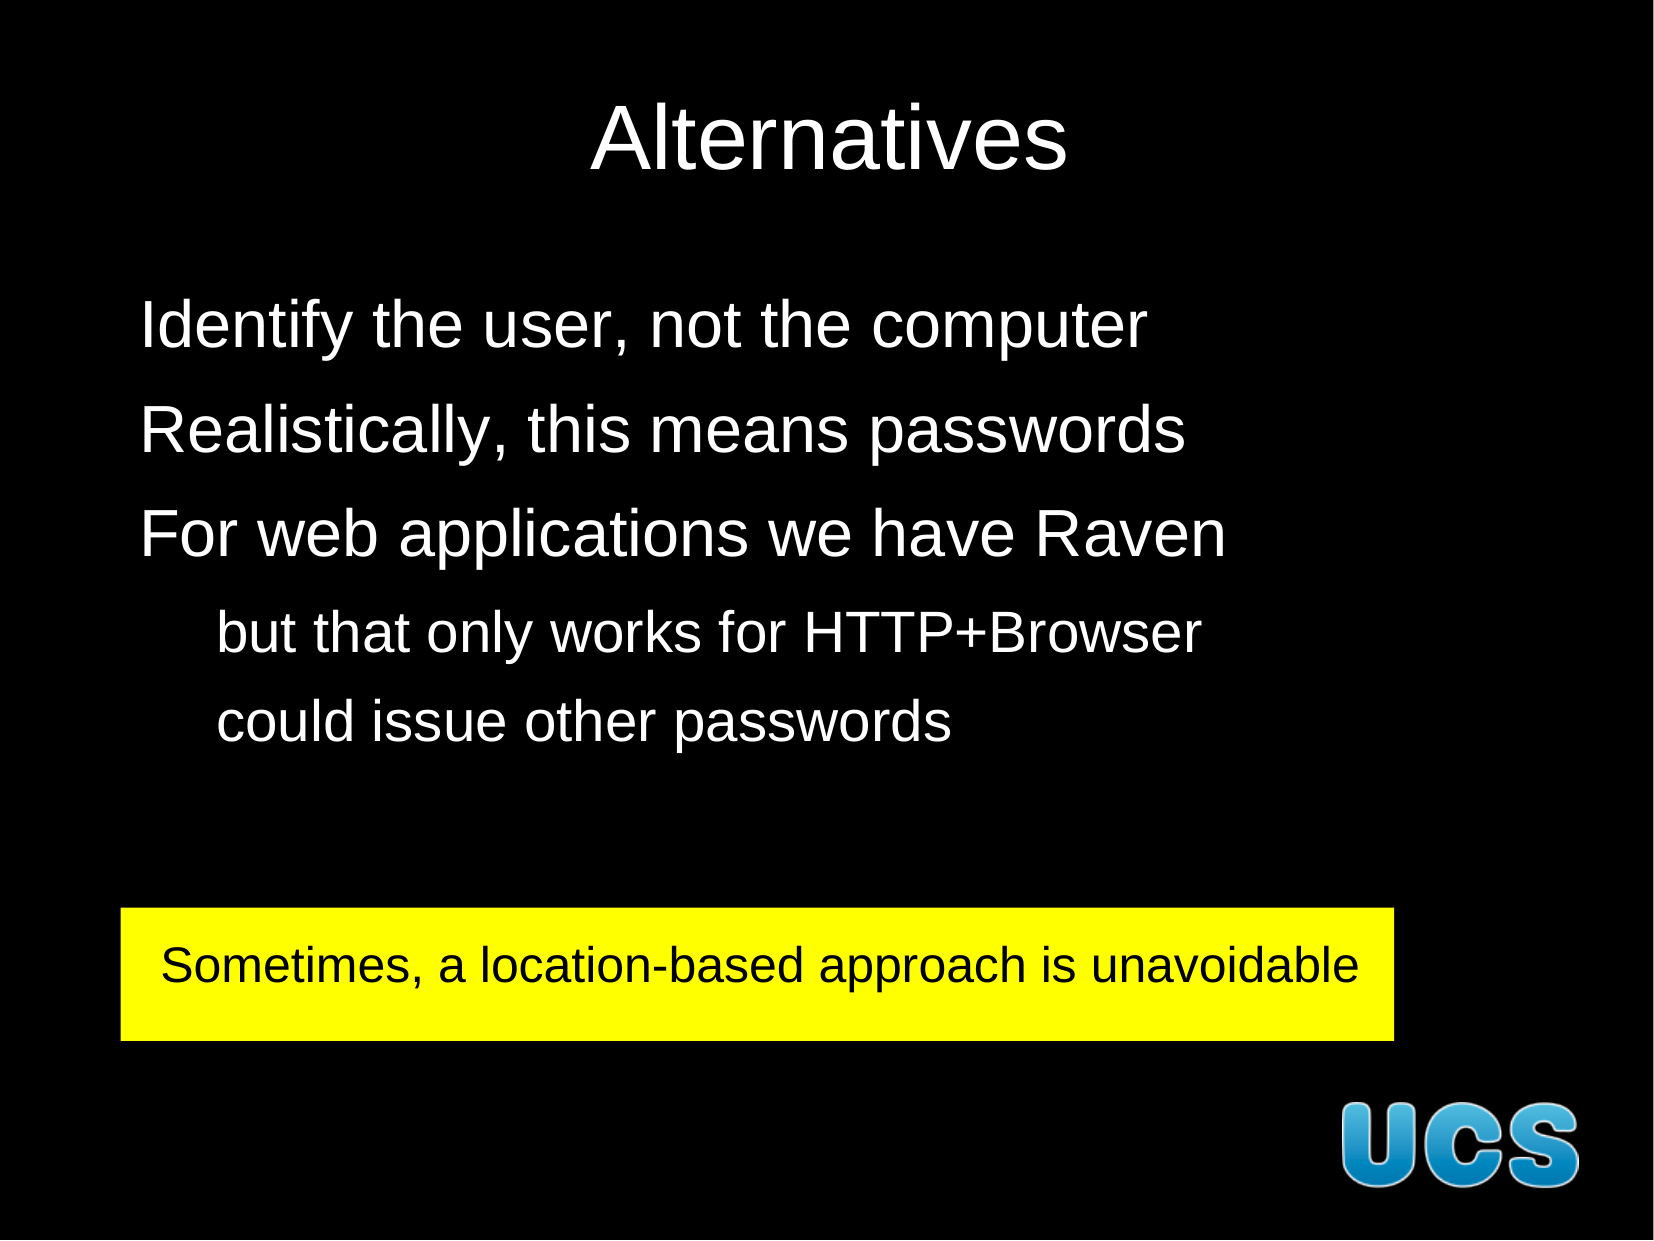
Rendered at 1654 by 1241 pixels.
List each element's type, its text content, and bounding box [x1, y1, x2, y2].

list Identify the user, not the computer Realistically, this means passwords For web applications we have Raven but that only works for HTTP+Browser could issue other passwords [121, 287, 1534, 1179]
title Alternatives [123, 39, 1536, 236]
picture [1342, 1102, 1579, 1190]
text_box Sometimes, a location-based approach is unavoidable [120, 907, 1395, 1041]
